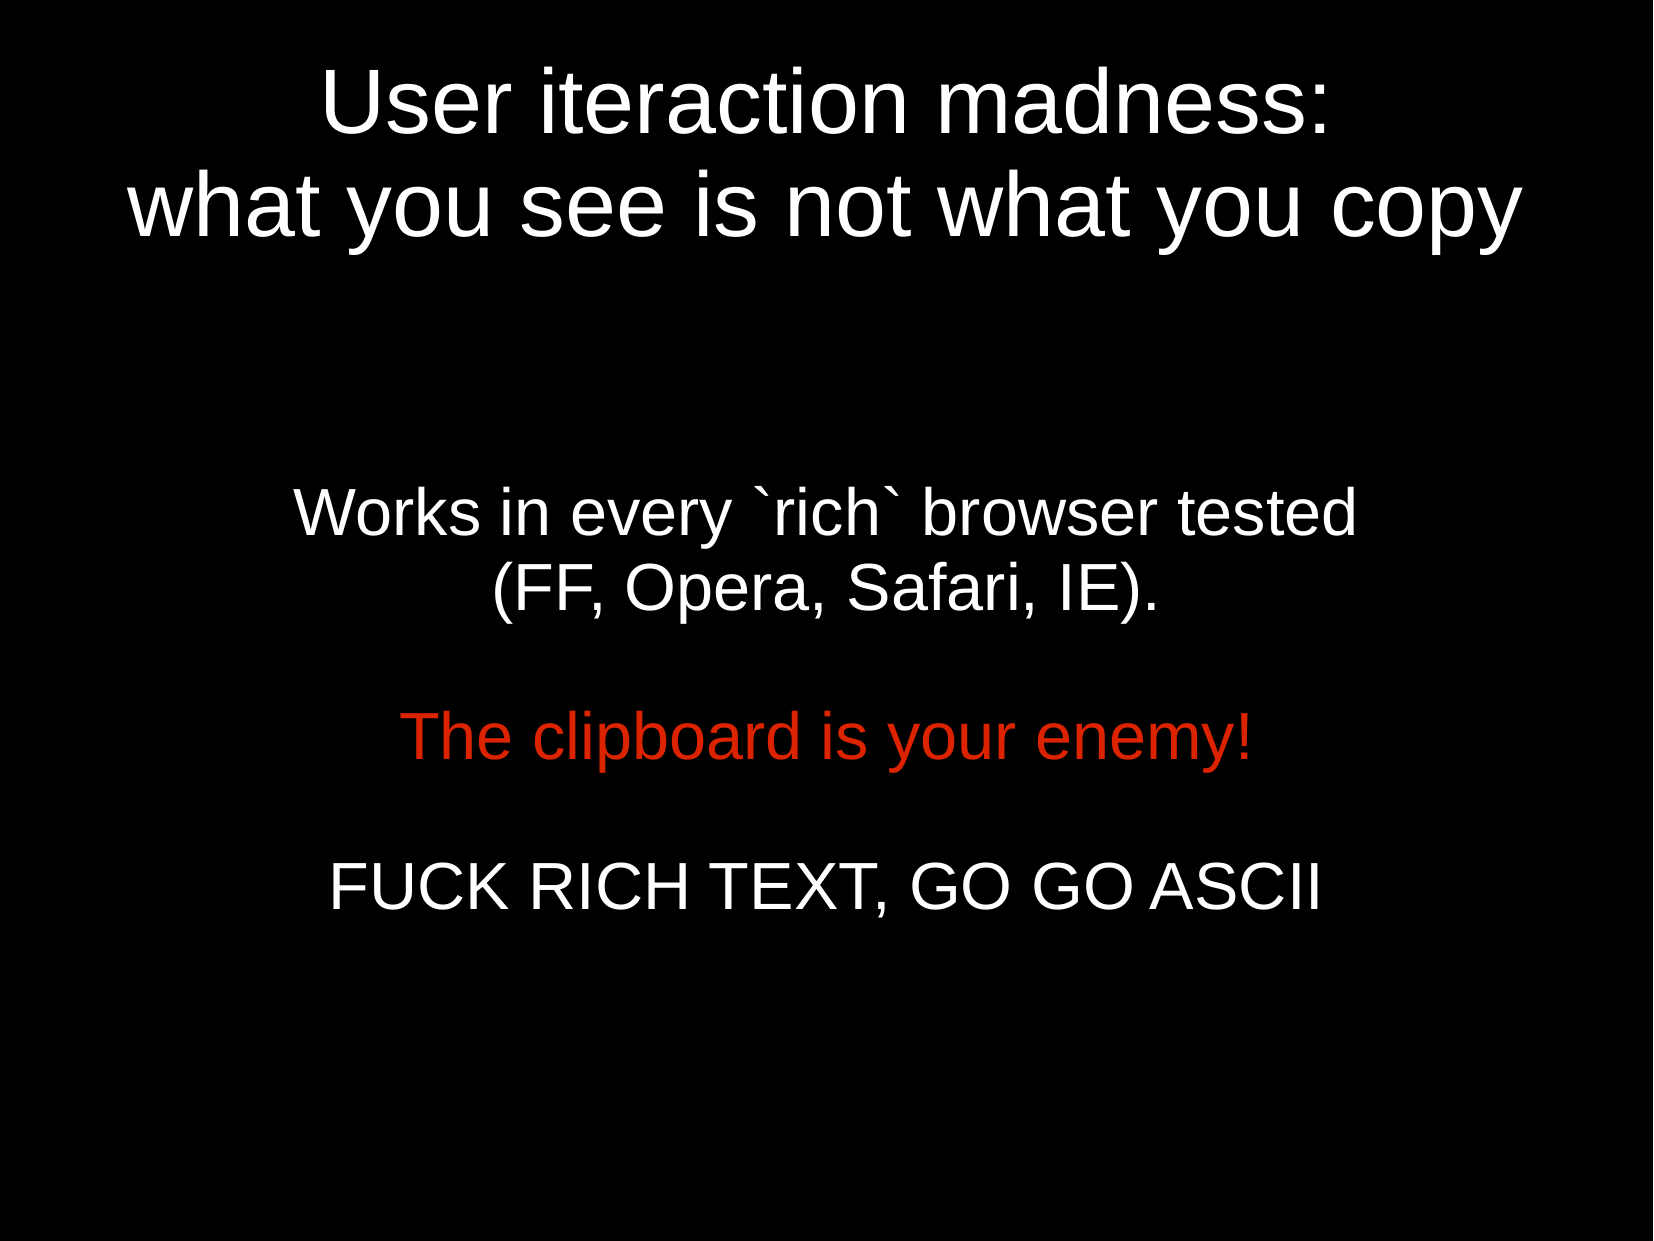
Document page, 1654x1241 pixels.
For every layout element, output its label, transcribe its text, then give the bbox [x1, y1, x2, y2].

text_box Works in every `rich` browser tested (FF, Opera, Safari, IE). The clipboard is your enemy! FUCK RICH TEXT, GO GO ASCII [82, 290, 1571, 1109]
title User iteraction madness: what you see is not what you copy [82, 46, 1571, 261]
